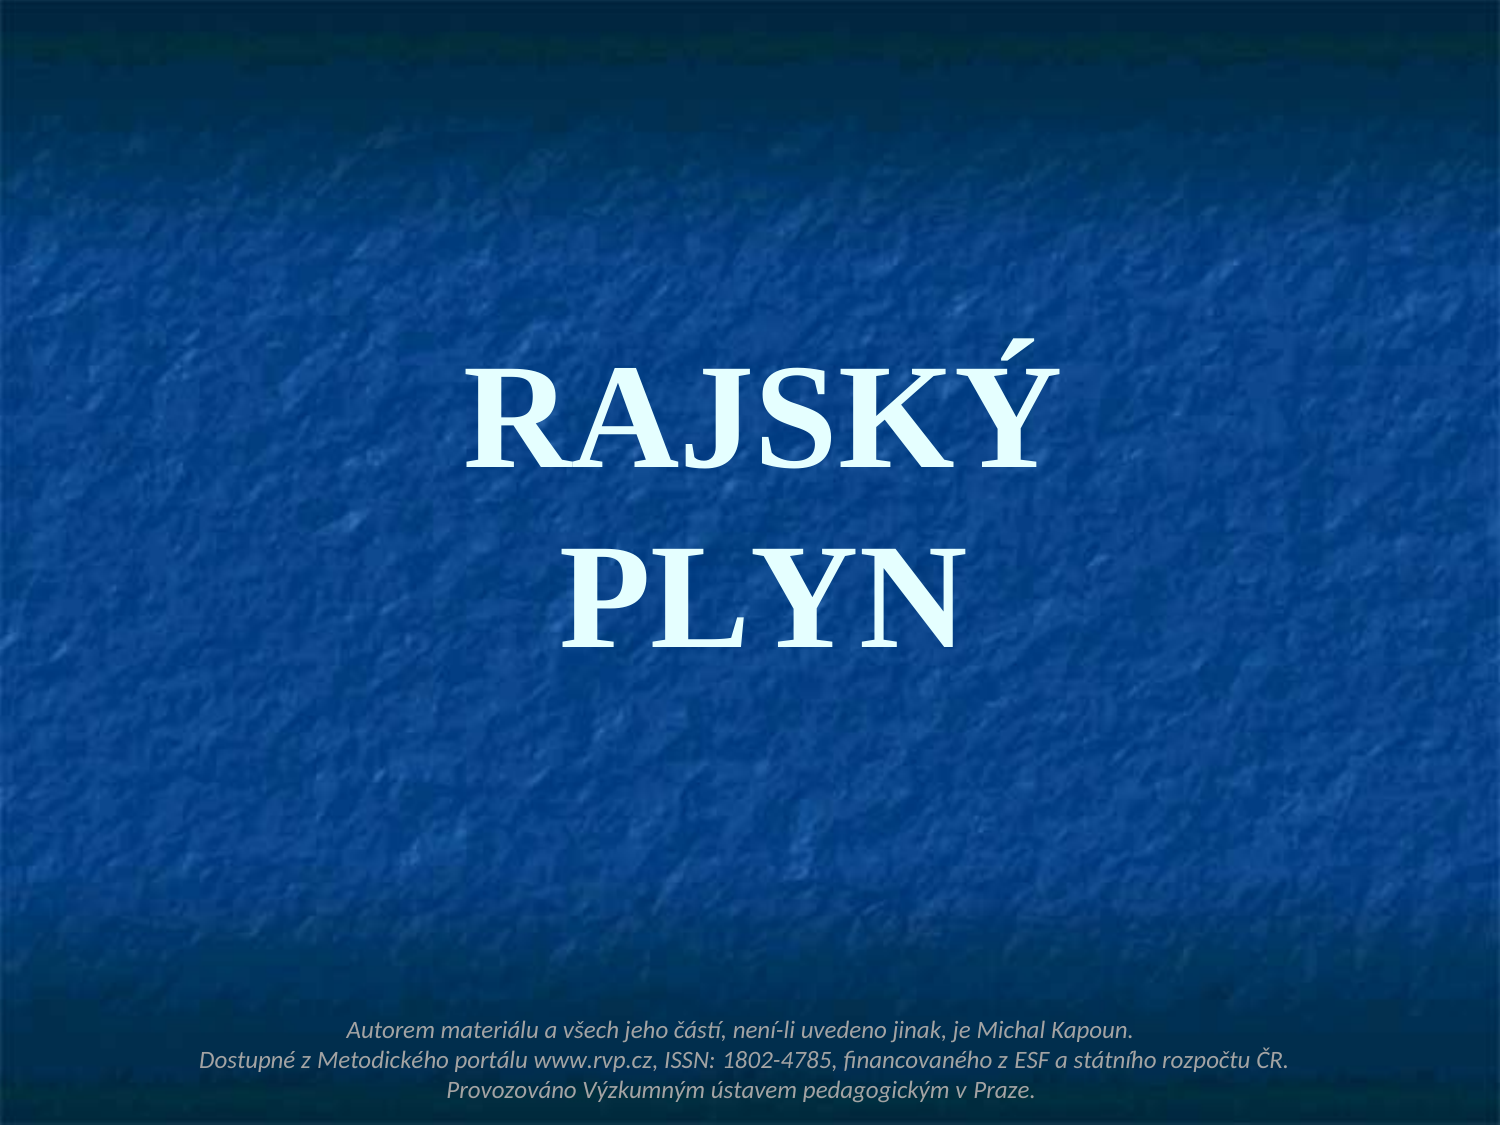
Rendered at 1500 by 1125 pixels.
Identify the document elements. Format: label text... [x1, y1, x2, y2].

picture [0, 0, 1500, 1125]
text_box Autorem materiálu a všech jeho částí, není-li uvedeno jinak, je Michal Kapoun. Dostupné z Metodického portálu www.rvp.cz, ISSN: 1802-4785, financovaného z ESF a státního rozpočtu ČR. Provozováno Výzkumným ústavem pedagogickým v Praze. [147, 1011, 1341, 1106]
title RAJSKÝ PLYN [88, 310, 1439, 686]
